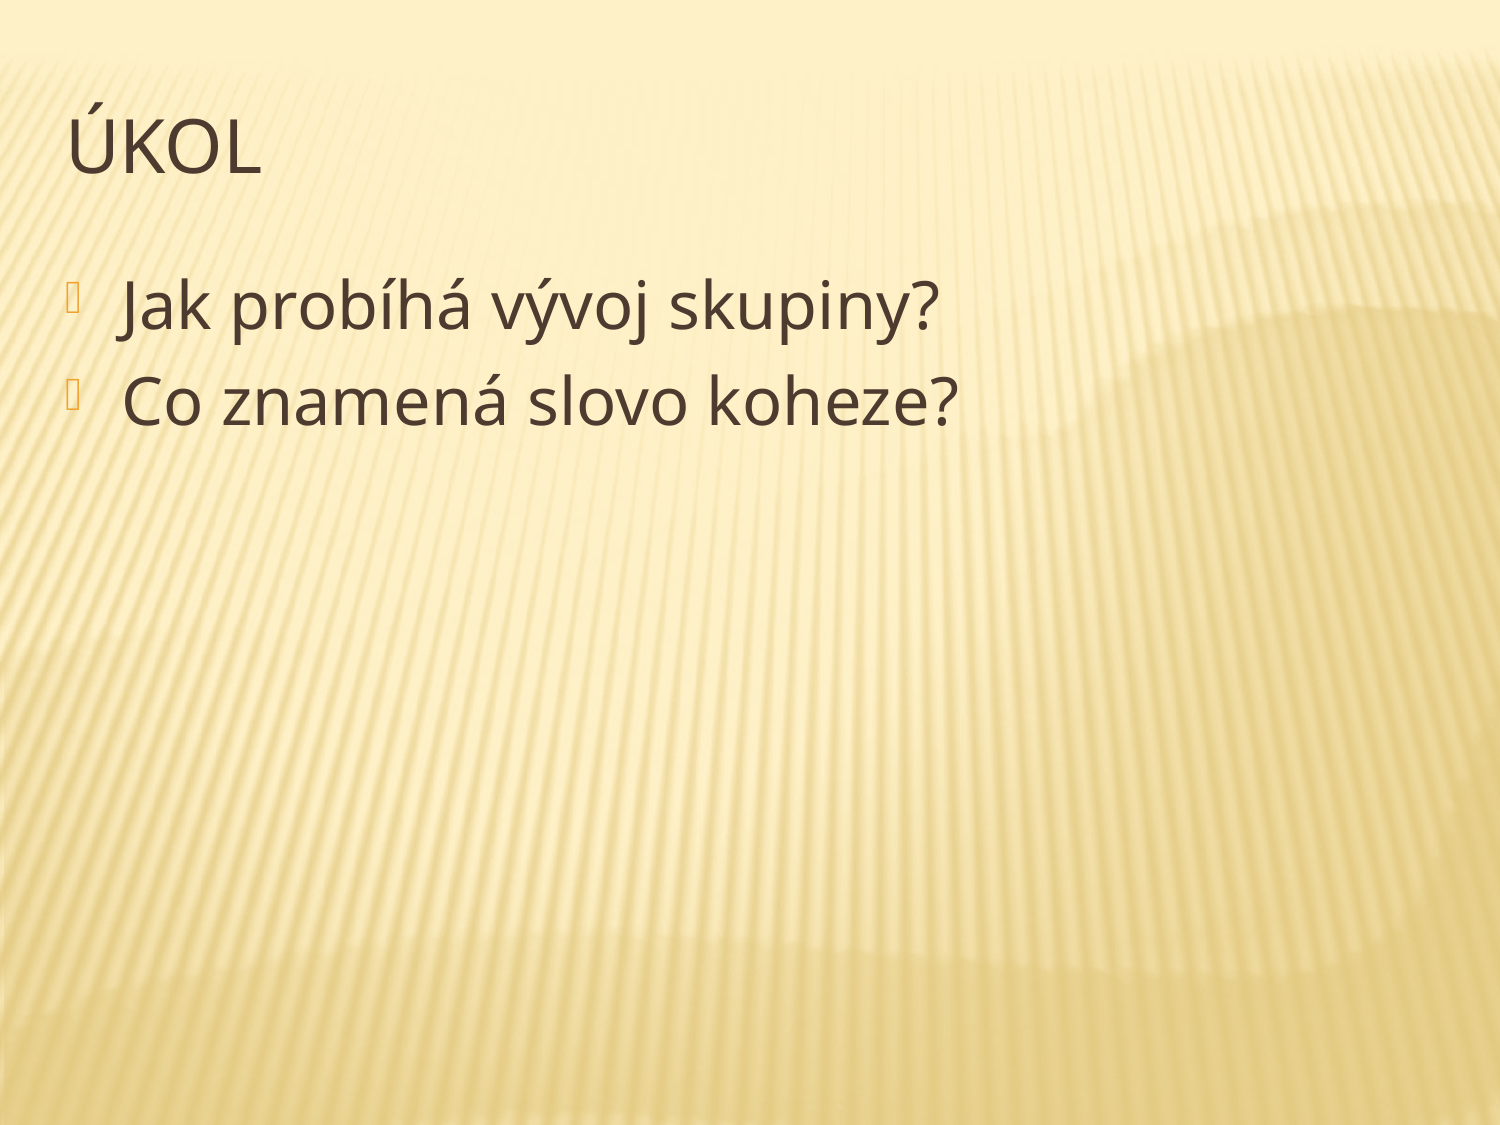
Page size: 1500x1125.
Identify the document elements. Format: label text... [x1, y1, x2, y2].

list Jak probíhá vývoj skupiny? Co znamená slovo koheze? [50, 254, 1476, 998]
title Úkol [50, 75, 1476, 213]
